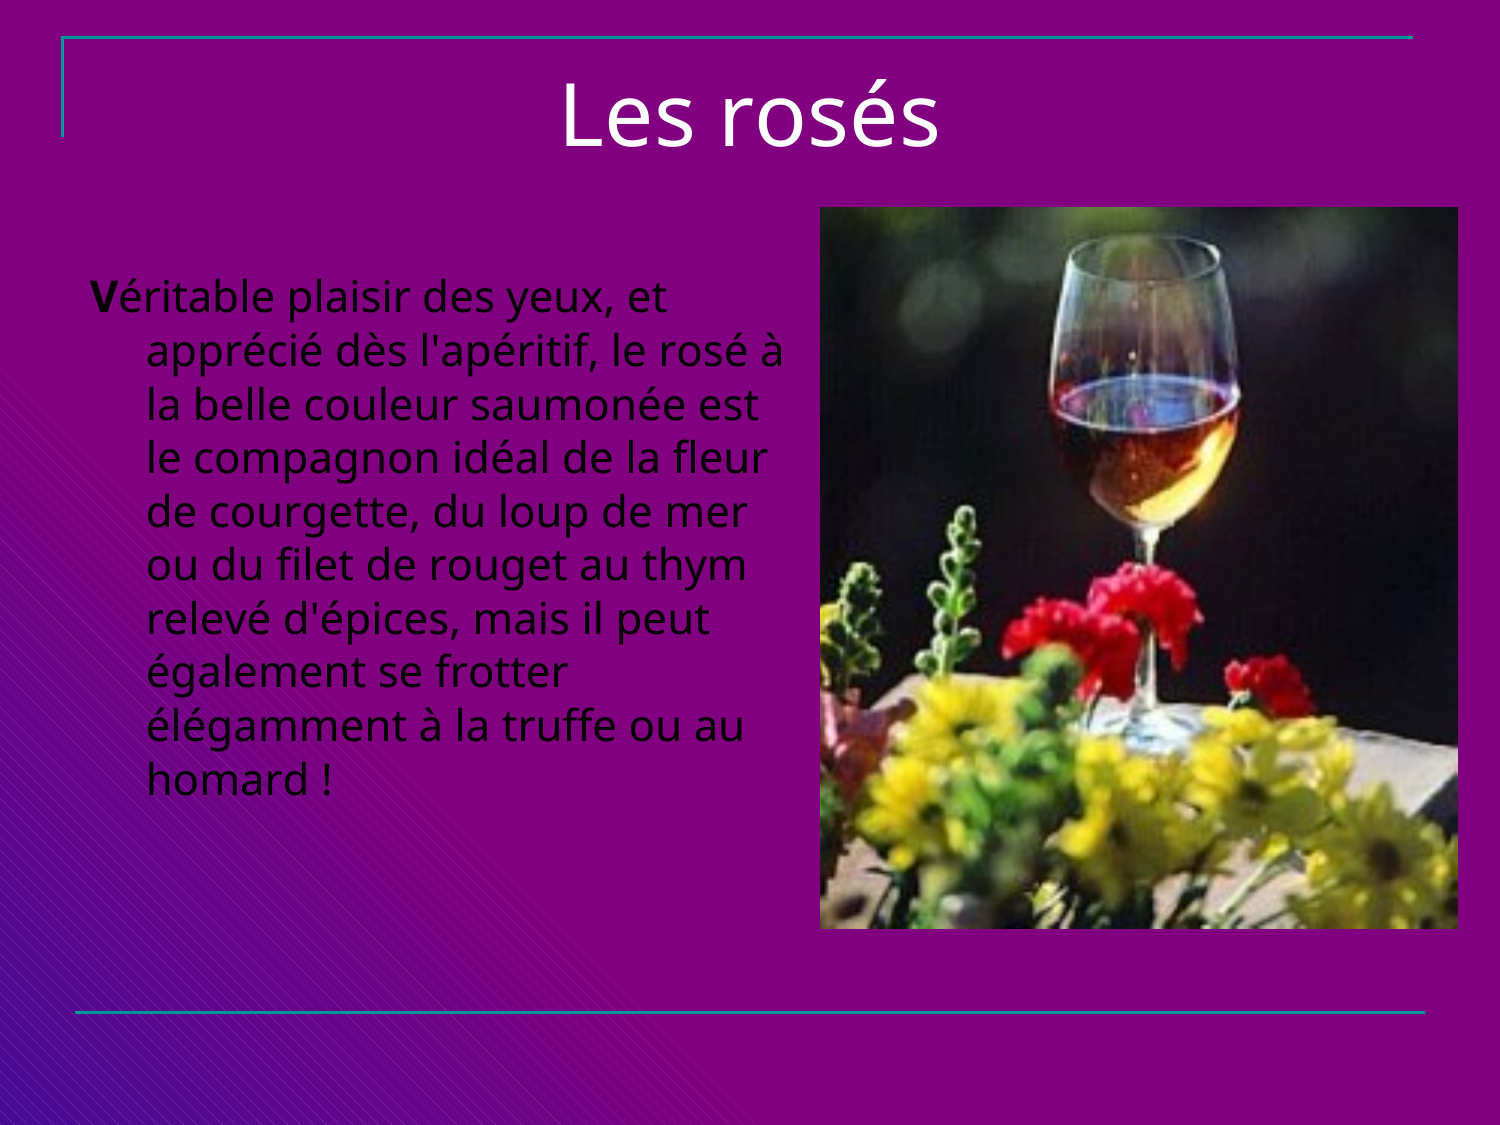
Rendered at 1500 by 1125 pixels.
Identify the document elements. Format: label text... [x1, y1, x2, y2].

title Les rosés [75, 45, 1426, 233]
picture [820, 207, 1458, 929]
list Véritable plaisir des yeux, et apprécié dès l'apéritif, le rosé à la belle couleur saumonée est le compagnon idéal de la fleur de courgette, du loup de mer ou du filet de rouget au thym relevé d'épices, mais il peut également se frotter élégamment à la truffe ou au homard ! [74, 262, 810, 1006]
